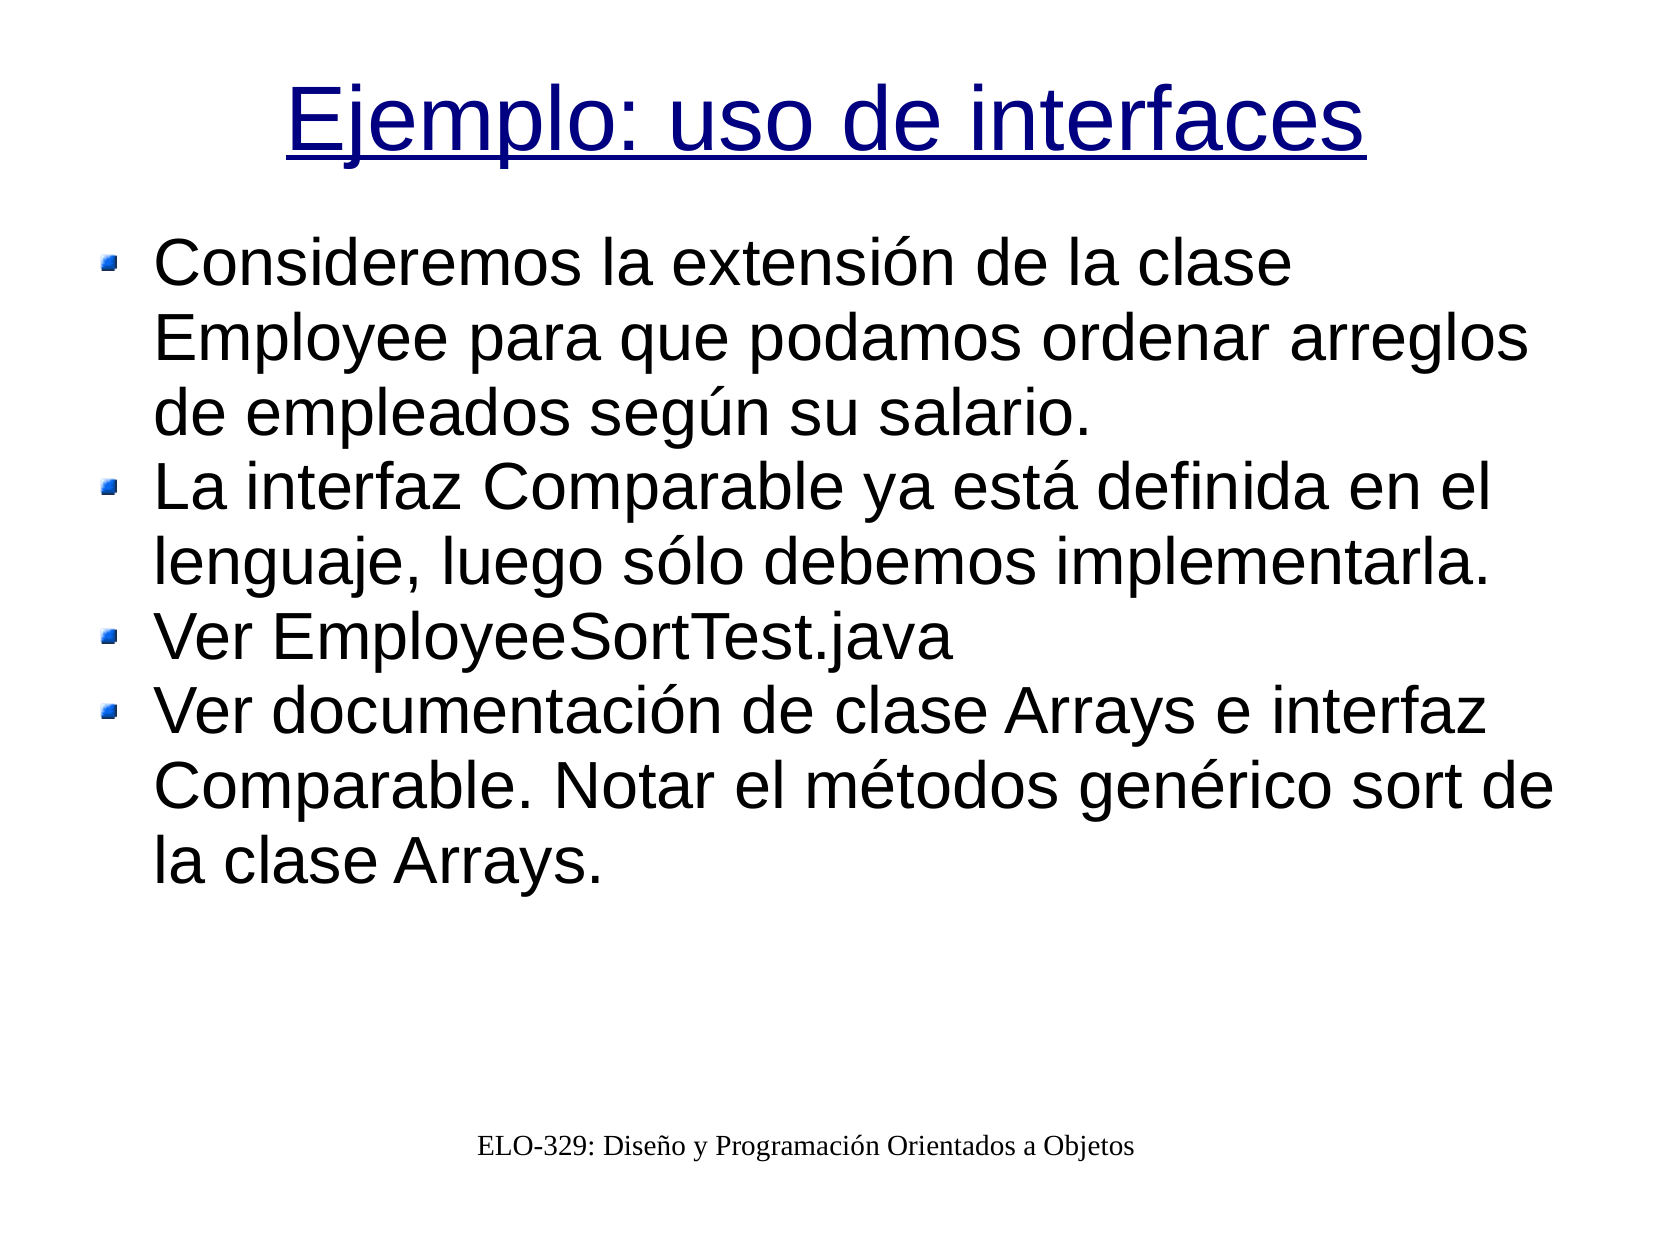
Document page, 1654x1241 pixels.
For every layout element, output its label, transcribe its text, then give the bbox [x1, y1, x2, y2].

title Ejemplo: uso de interfaces [82, 49, 1571, 188]
list Consideremos la extensión de la clase Employee para que podamos ordenar arreglos de empleados según su salario. La interfaz Comparable ya está definida en el lenguaje, luego sólo debemos implementarla. Ver EmployeeSortTest.java Ver documentación de clase Arrays e interfaz Comparable. Notar el métodos genérico sort de la clase Arrays. [82, 225, 1571, 1126]
